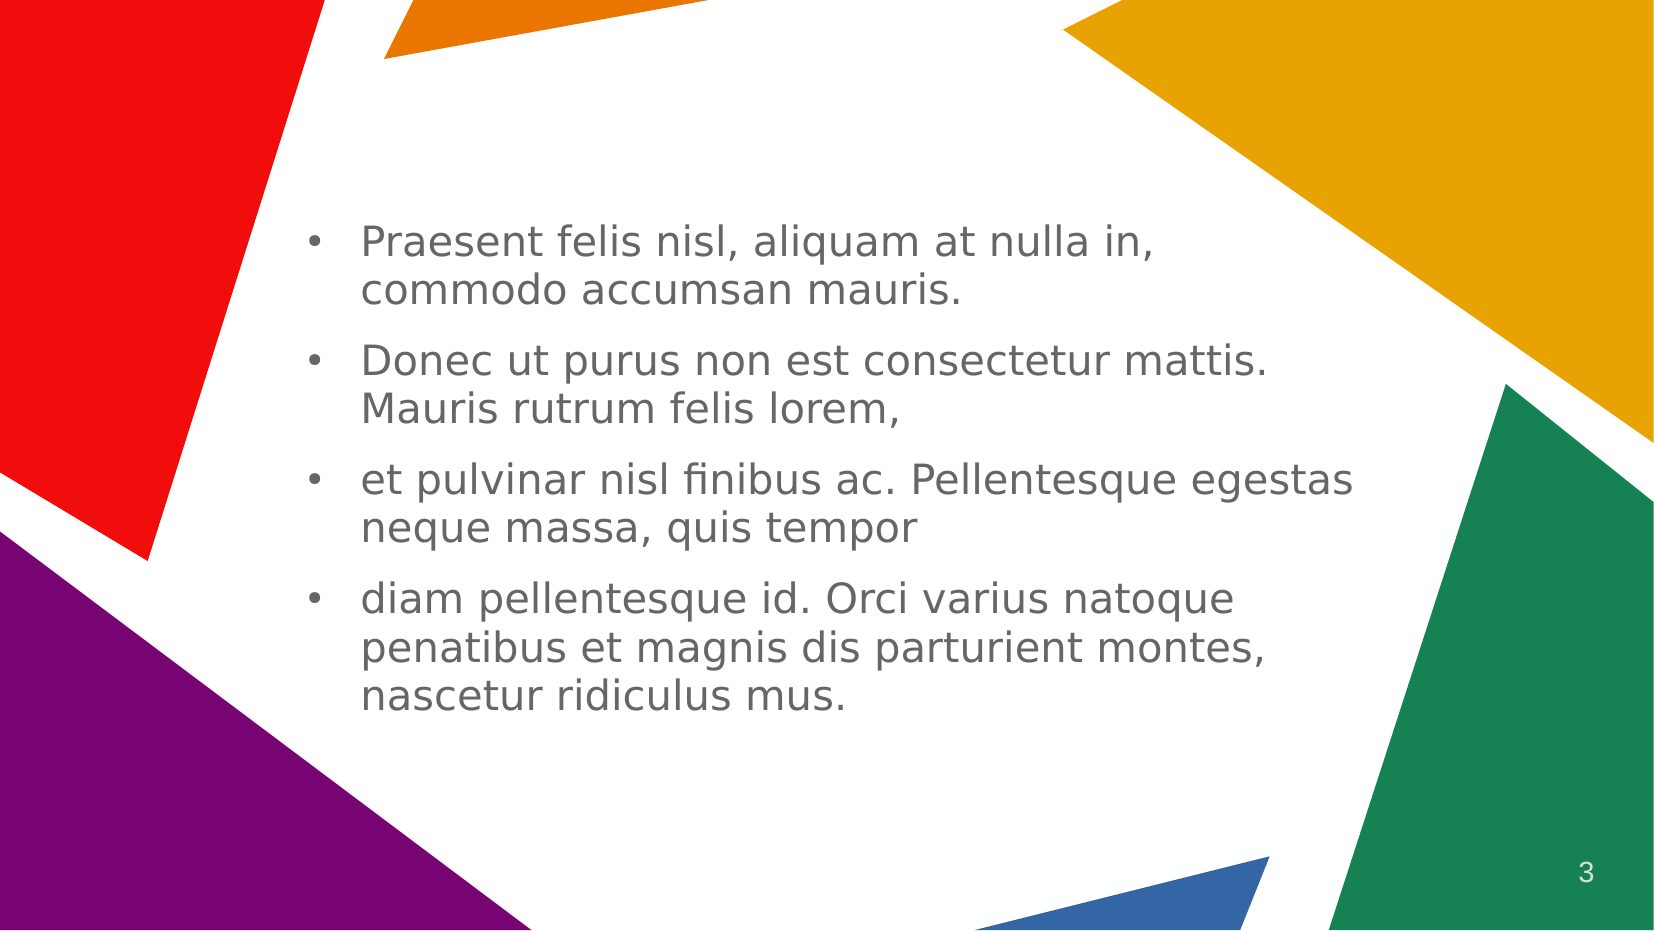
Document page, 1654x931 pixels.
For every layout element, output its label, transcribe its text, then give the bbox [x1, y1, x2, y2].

list Praesent felis nisl, aliquam at nulla in, commodo accumsan mauris. Donec ut purus non est consectetur mattis. Mauris rutrum felis lorem, et pulvinar nisl finibus ac. Pellentesque egestas neque massa, quis tempor diam pellentesque id. Orci varius natoque penatibus et magnis dis parturient montes, nascetur ridiculus mus. [289, 217, 1372, 817]
